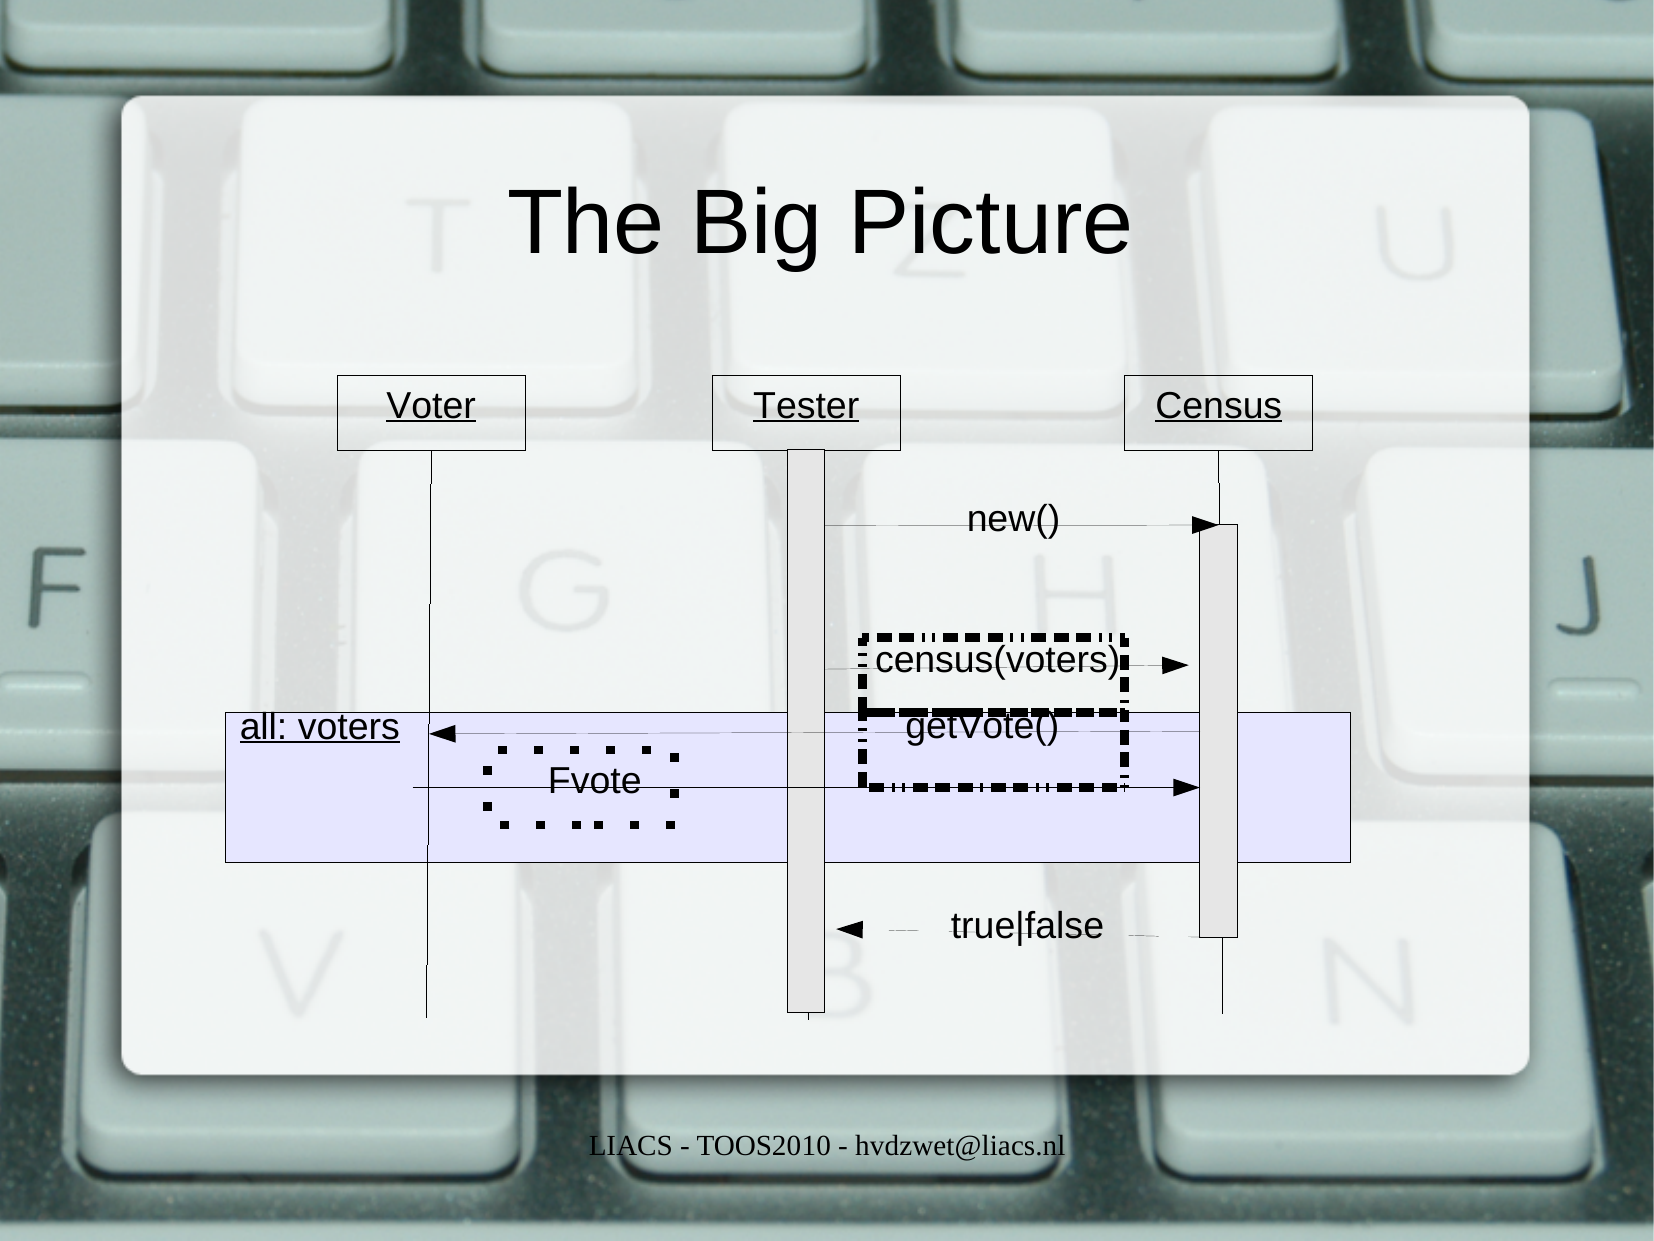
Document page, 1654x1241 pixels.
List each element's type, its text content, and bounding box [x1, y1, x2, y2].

text_box Tester [712, 375, 901, 451]
text_box [952, 717, 965, 731]
text_box [963, 717, 976, 731]
text_box [1018, 720, 1029, 726]
picture [0, 0, 1654, 1241]
text_box [1040, 717, 1053, 731]
text_box [931, 720, 942, 726]
text_box [910, 720, 920, 732]
text_box [987, 720, 998, 731]
text_box Census [1124, 375, 1313, 451]
text_box all: voters [225, 712, 415, 755]
text_box [1040, 732, 1053, 745]
title The Big Picture [135, 117, 1506, 325]
text_box Voter [337, 375, 526, 451]
text_box [1006, 712, 1039, 731]
text_box [594, 775, 605, 787]
text_box [625, 775, 636, 781]
text_box [225, 449, 1351, 1013]
text_box [974, 712, 1006, 731]
